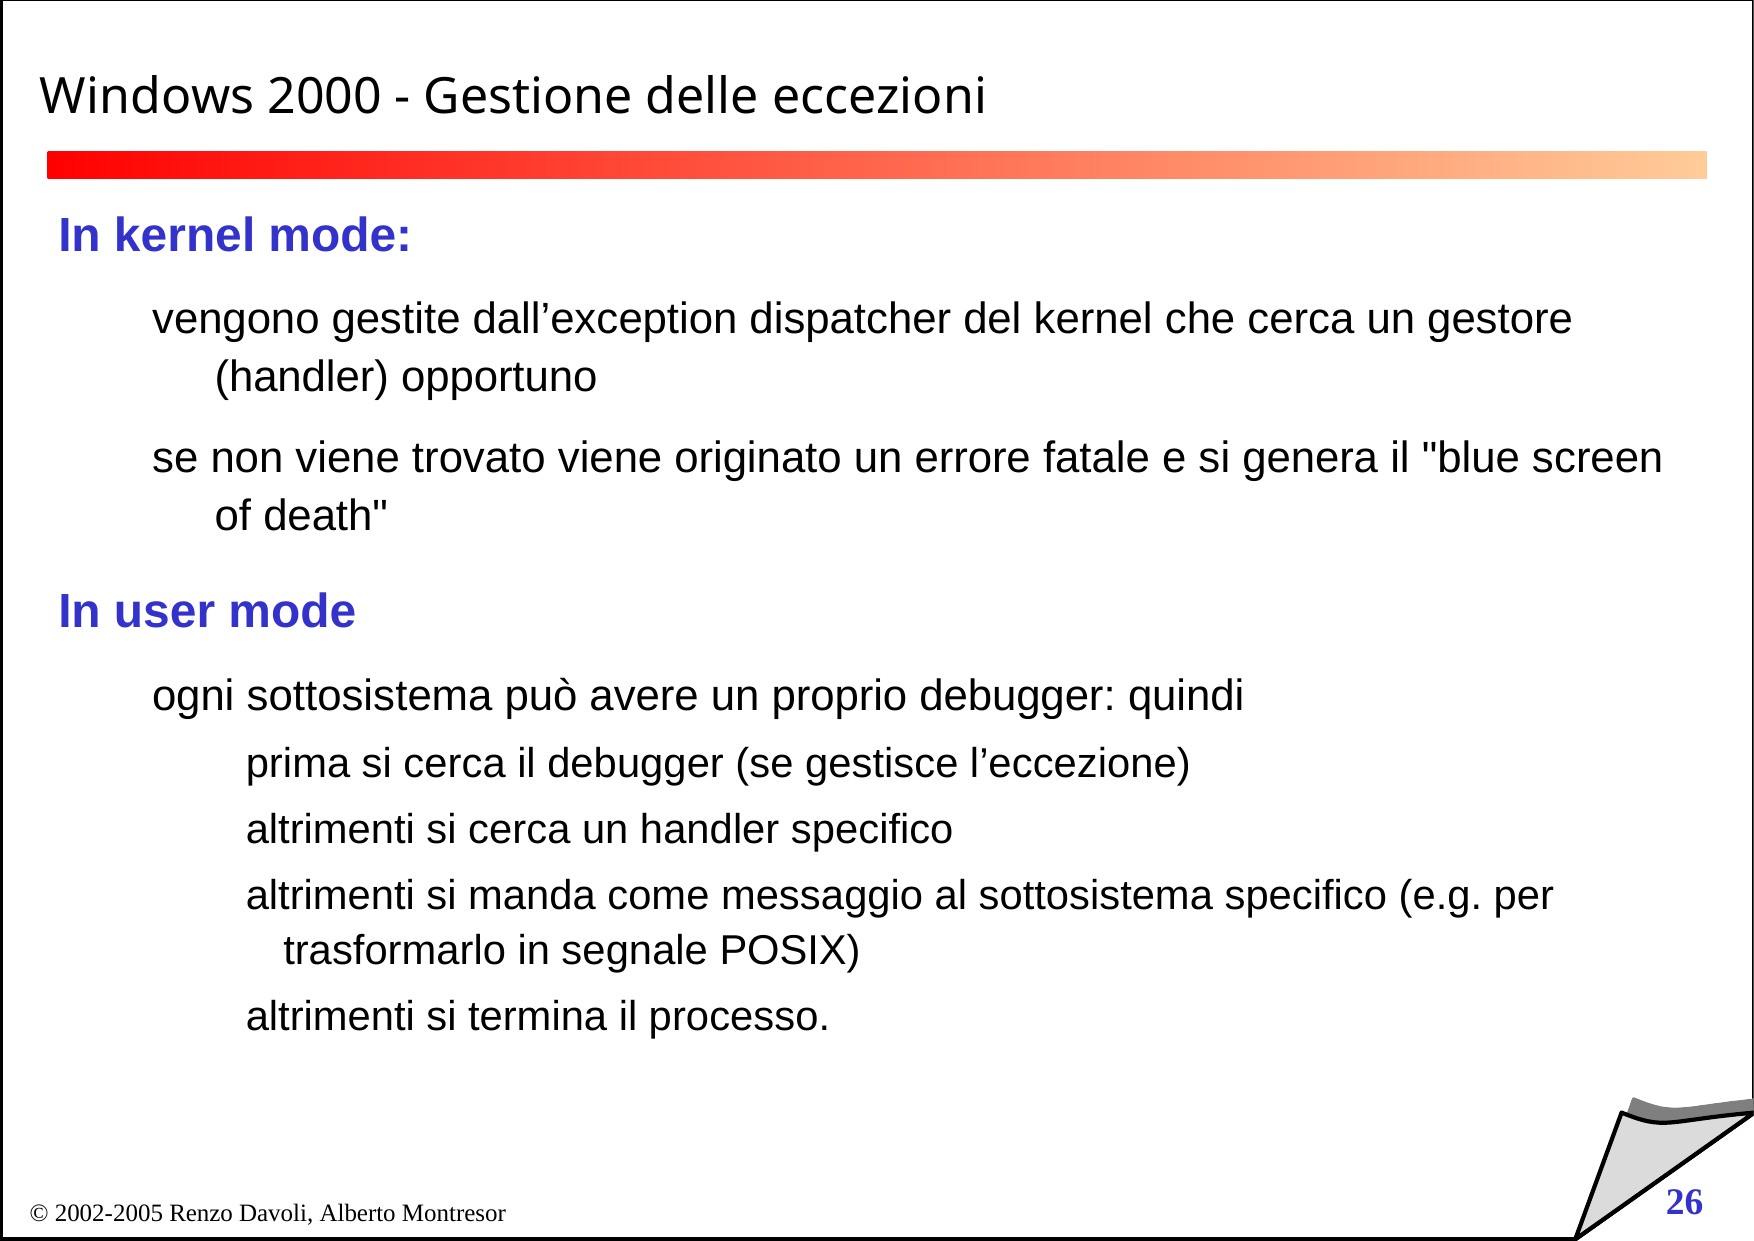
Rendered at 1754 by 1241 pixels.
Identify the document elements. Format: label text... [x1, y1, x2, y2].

list In kernel mode: vengono gestite dall’exception dispatcher del kernel che cerca un gestore (handler) opportuno se non viene trovato viene originato un errore fatale e si genera il "blue screen of death" In user mode ogni sottosistema può avere un proprio debugger: quindi prima si cerca il debugger (se gestisce l’eccezione) altrimenti si cerca un handler specifico altrimenti si manda come messaggio al sottosistema specifico (e.g. per trasformarlo in segnale POSIX) altrimenti si termina il processo. [58, 206, 1695, 1128]
title Windows 2000 - Gestione delle eccezioni [40, 49, 1713, 144]
